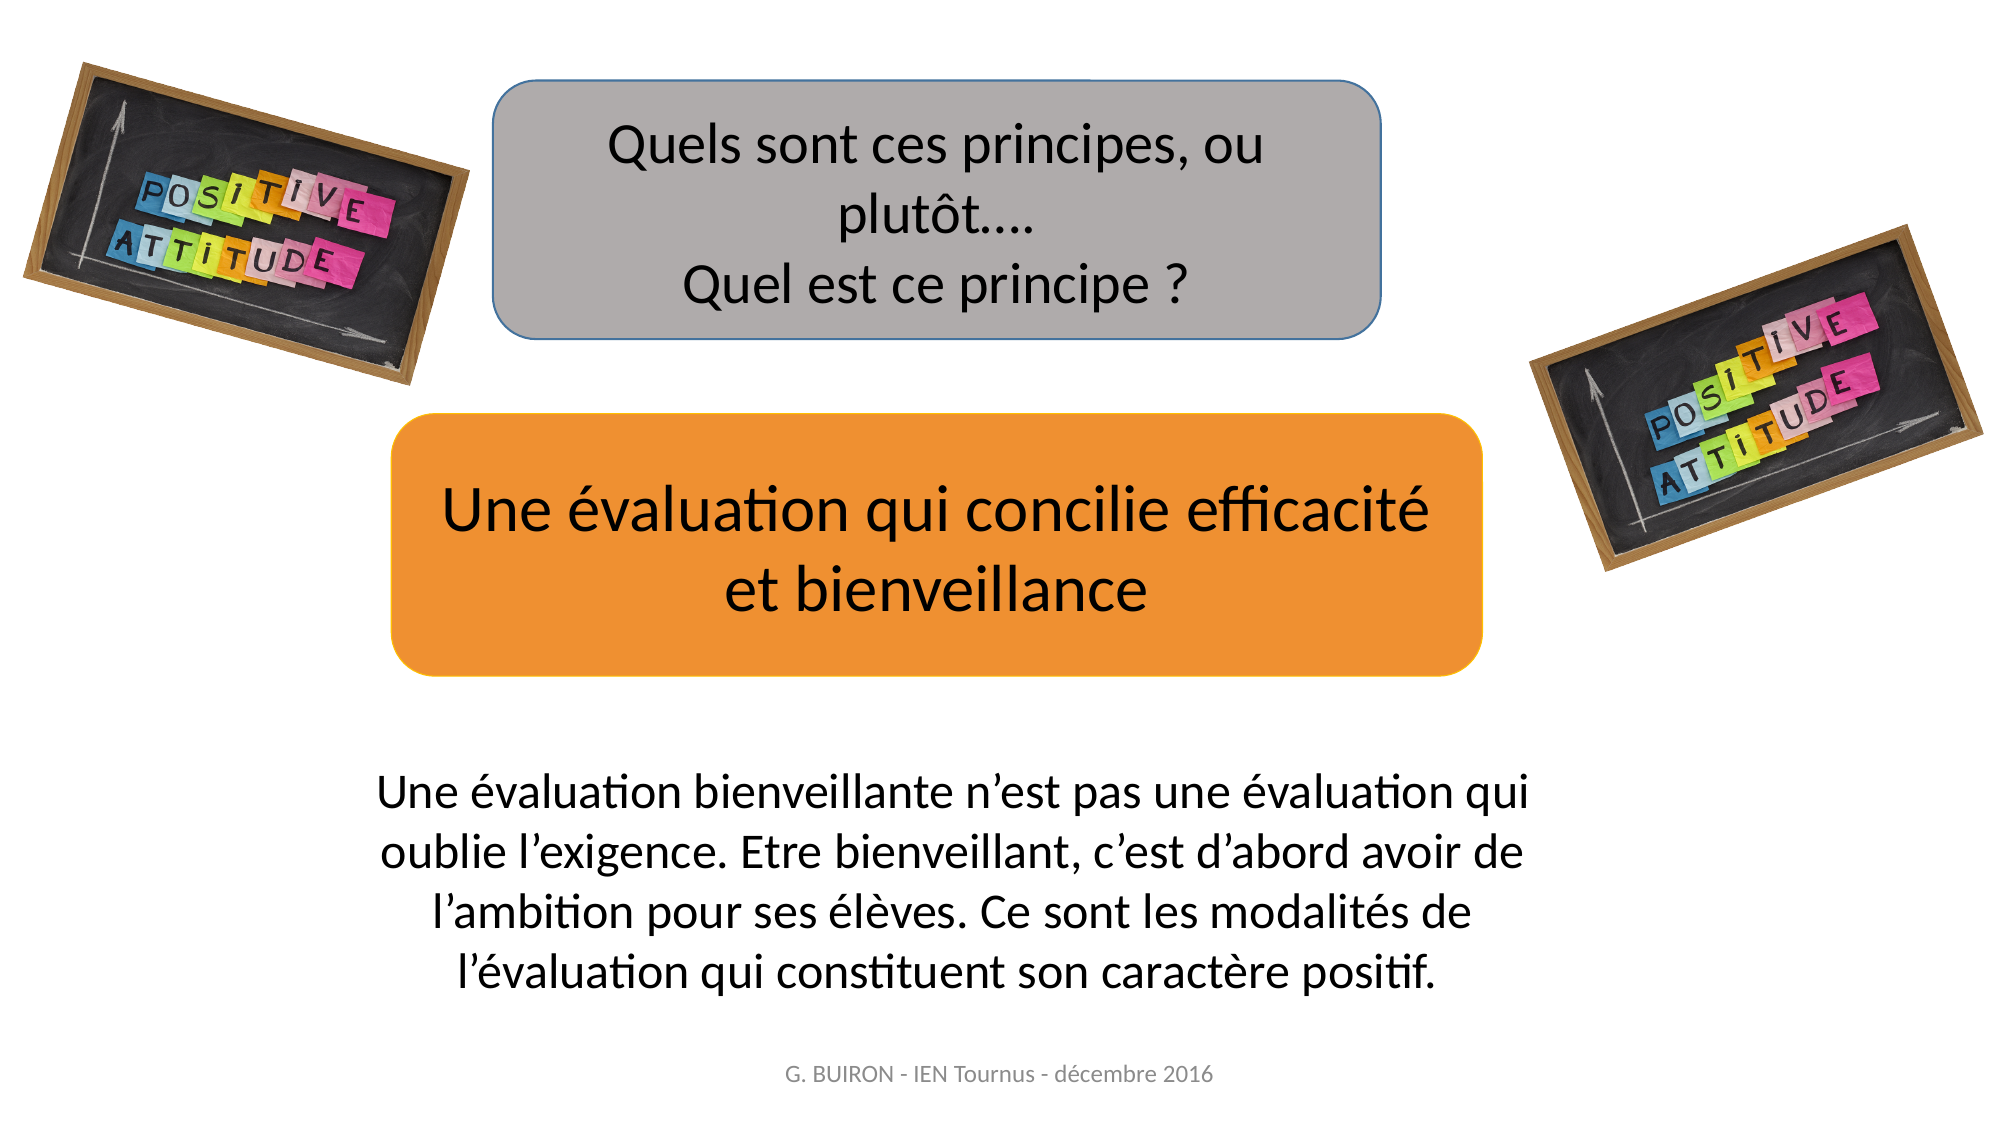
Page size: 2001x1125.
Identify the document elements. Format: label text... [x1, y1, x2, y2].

footer G. BUIRON - IEN Tournus - décembre 2016 [662, 1042, 1338, 1103]
picture [22, 61, 470, 386]
text_box Une évaluation qui concilie efficacité et bienveillance [391, 413, 1483, 677]
text_box Quels sont ces principes, ou plutôt…. Quel est ce principe ? [492, 80, 1381, 340]
text_box Une évaluation bienveillante n’est pas une évaluation qui oublie l’exigence. Etre bienveillant, c’est d’abord avoir de l’ambition pour ses élèves. Ce sont les modalités de l’évaluation qui constituent son caractère positif. [342, 750, 1563, 1006]
picture [1528, 223, 1984, 572]
